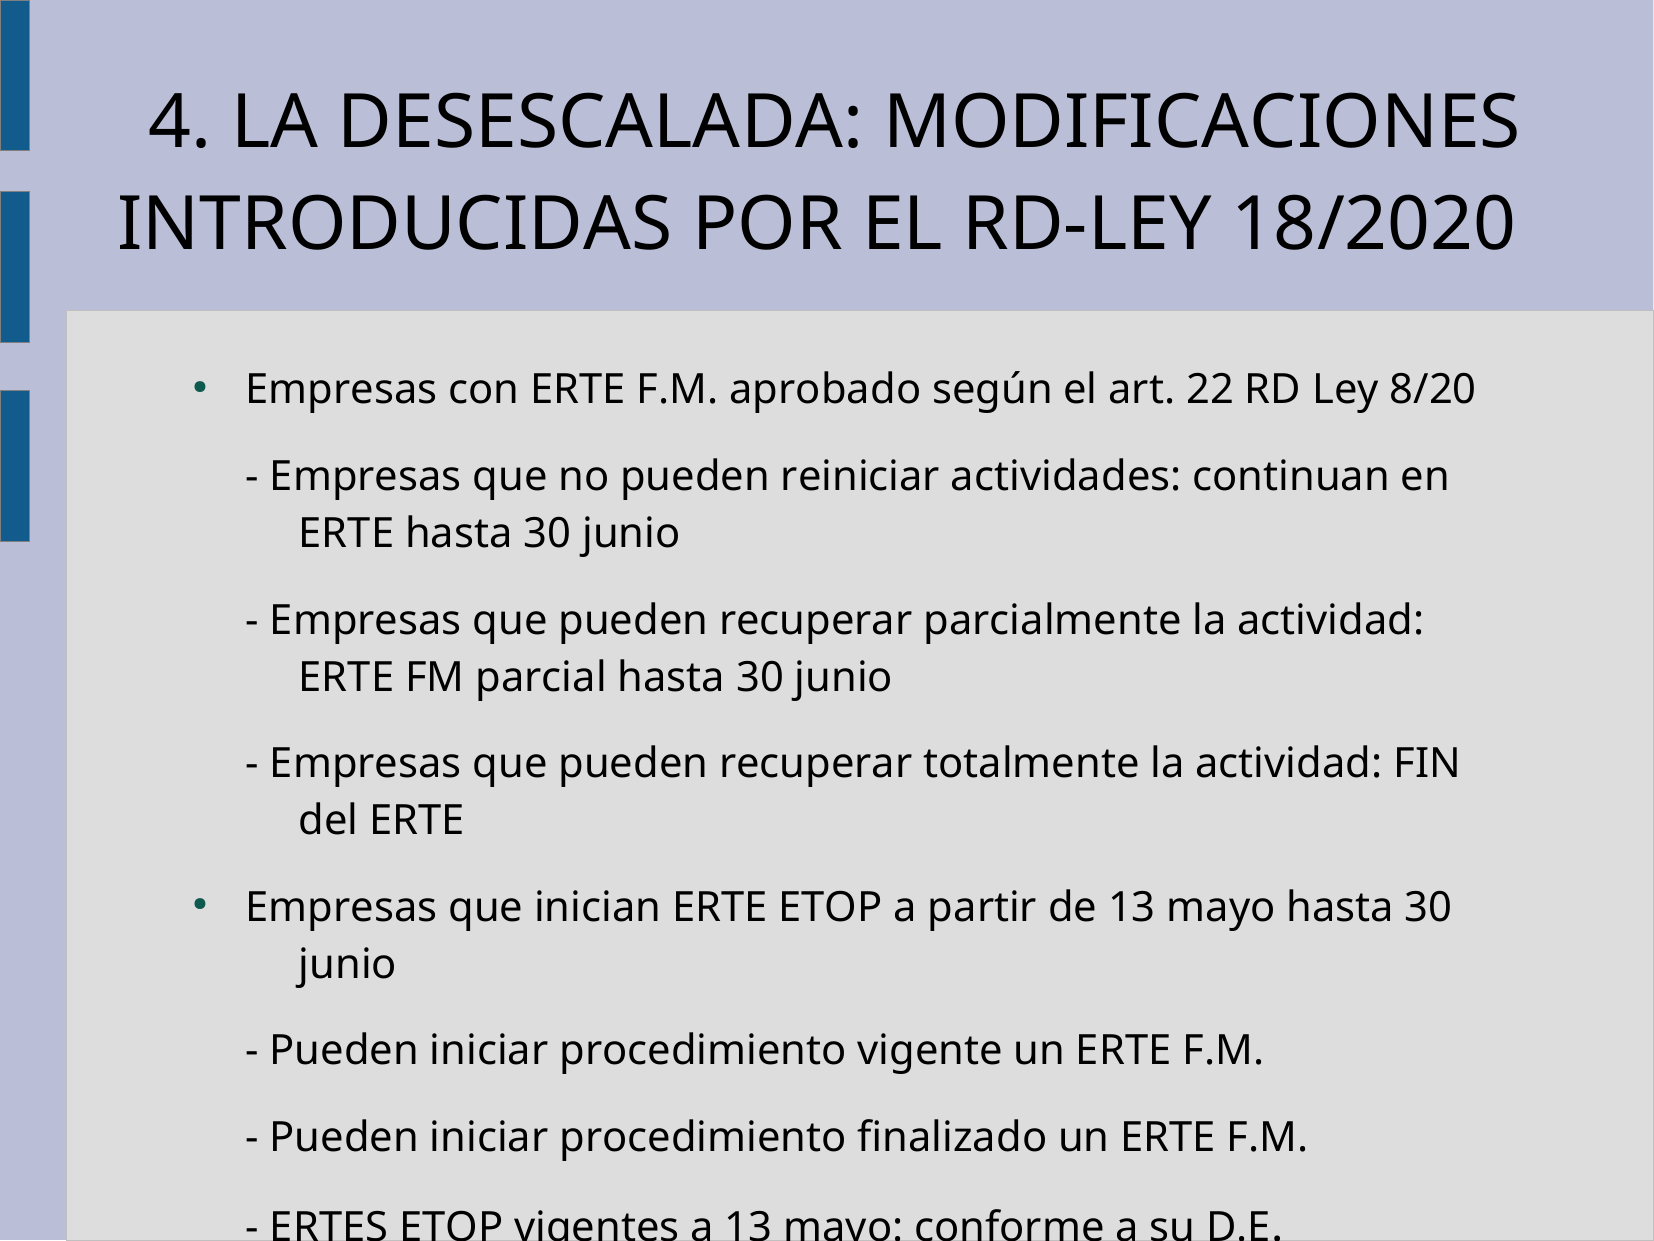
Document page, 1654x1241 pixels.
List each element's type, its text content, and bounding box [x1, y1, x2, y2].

list Empresas con ERTE F.M. aprobado según el art. 22 RD Ley 8/20 - Empresas que no pueden reiniciar actividades: continuan en ERTE hasta 30 junio - Empresas que pueden recuperar parcialmente la actividad: ERTE FM parcial hasta 30 junio - Empresas que pueden recuperar totalmente la actividad: FIN del ERTE Empresas que inician ERTE ETOP a partir de 13 mayo hasta 30 junio - Pueden iniciar procedimiento vigente un ERTE F.M. - Pueden iniciar procedimiento finalizado un ERTE F.M. - ERTES ETOP vigentes a 13 mayo: conforme a su D.E. [157, 359, 1524, 1186]
title 4. LA DESESCALADA: MODIFICACIONES INTRODUCIDAS POR EL RD-LEY 18/2020 [111, 31, 1524, 308]
